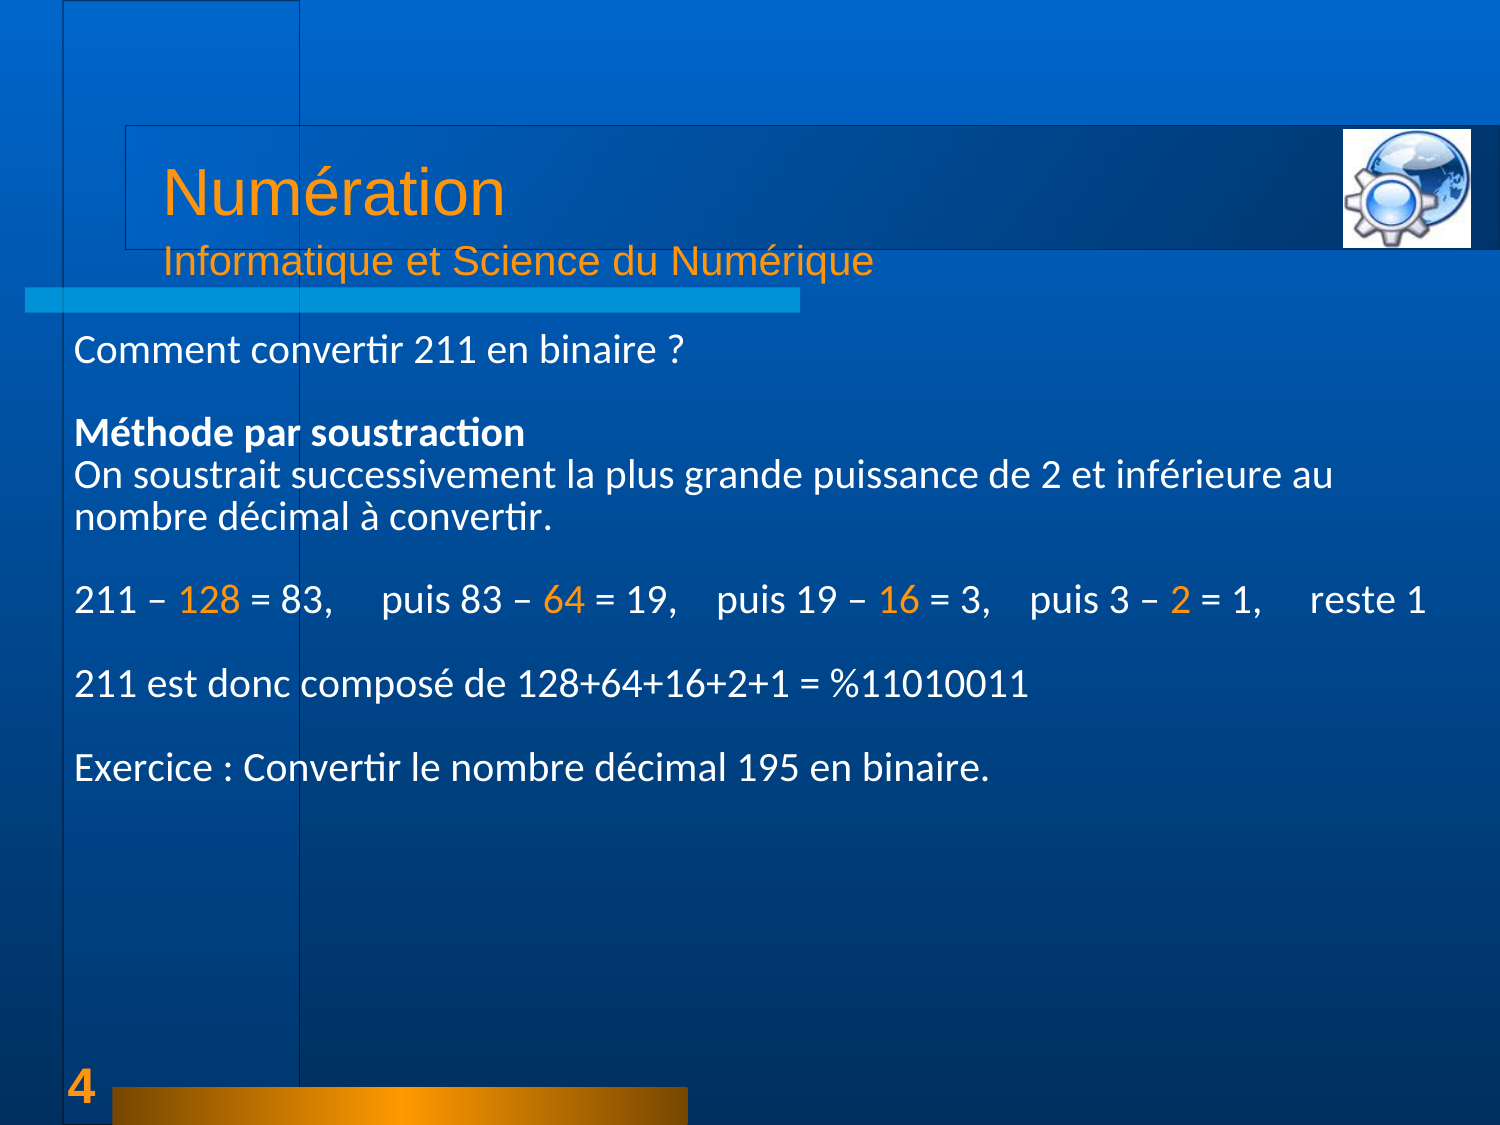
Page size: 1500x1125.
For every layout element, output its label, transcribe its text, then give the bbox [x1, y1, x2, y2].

text_box Comment convertir 211 en binaire ? Méthode par soustraction On soustrait successivement la plus grande puissance de 2 et inférieure au nombre décimal à convertir. 211 – 128 = 83, puis 83 – 64 = 19, puis 19 – 16 = 3, puis 3 – 2 = 1, reste 1 211 est donc composé de 128+64+16+2+1 = %11010011 Exercice : Convertir le nombre décimal 195 en binaire. [59, 324, 1477, 901]
picture [1343, 129, 1471, 248]
